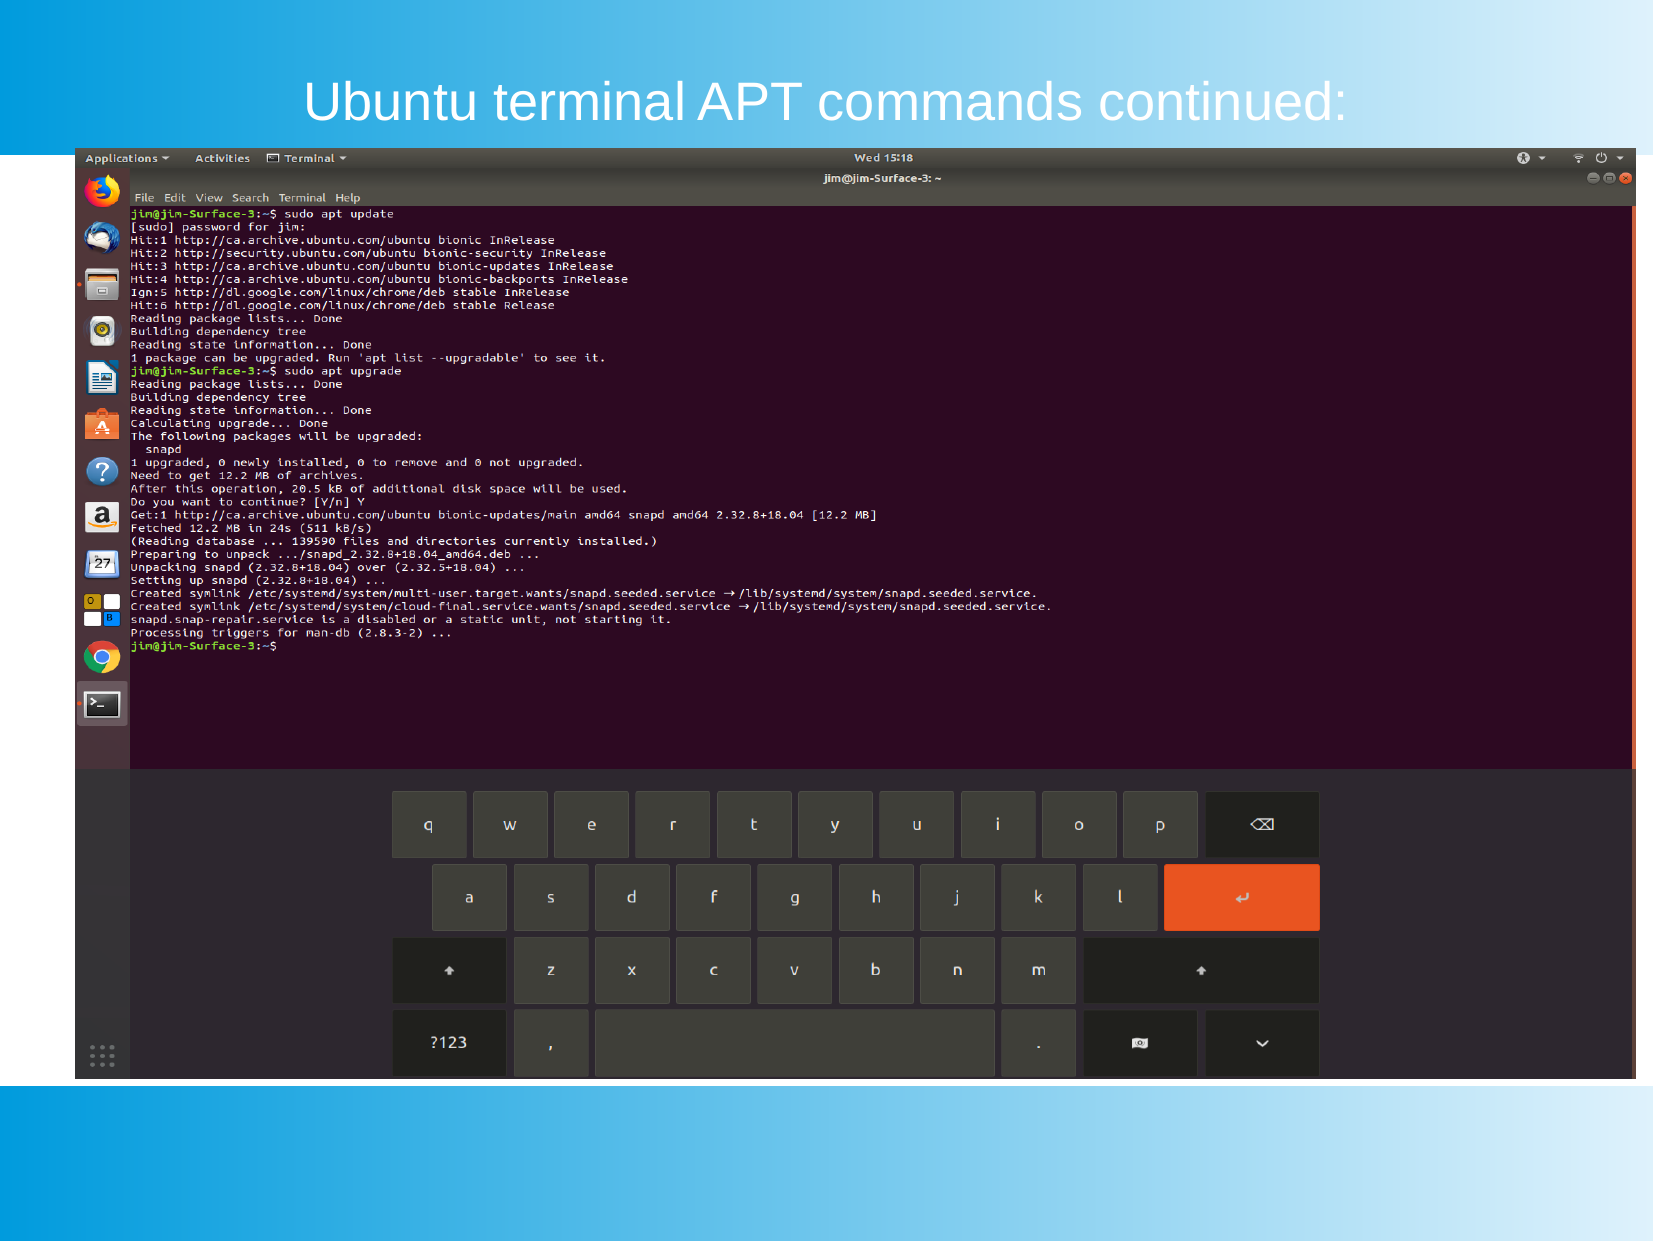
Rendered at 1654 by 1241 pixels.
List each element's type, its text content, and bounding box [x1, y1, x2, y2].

picture [75, 148, 1636, 1079]
title Ubuntu terminal APT commands continued: [82, 49, 1571, 148]
